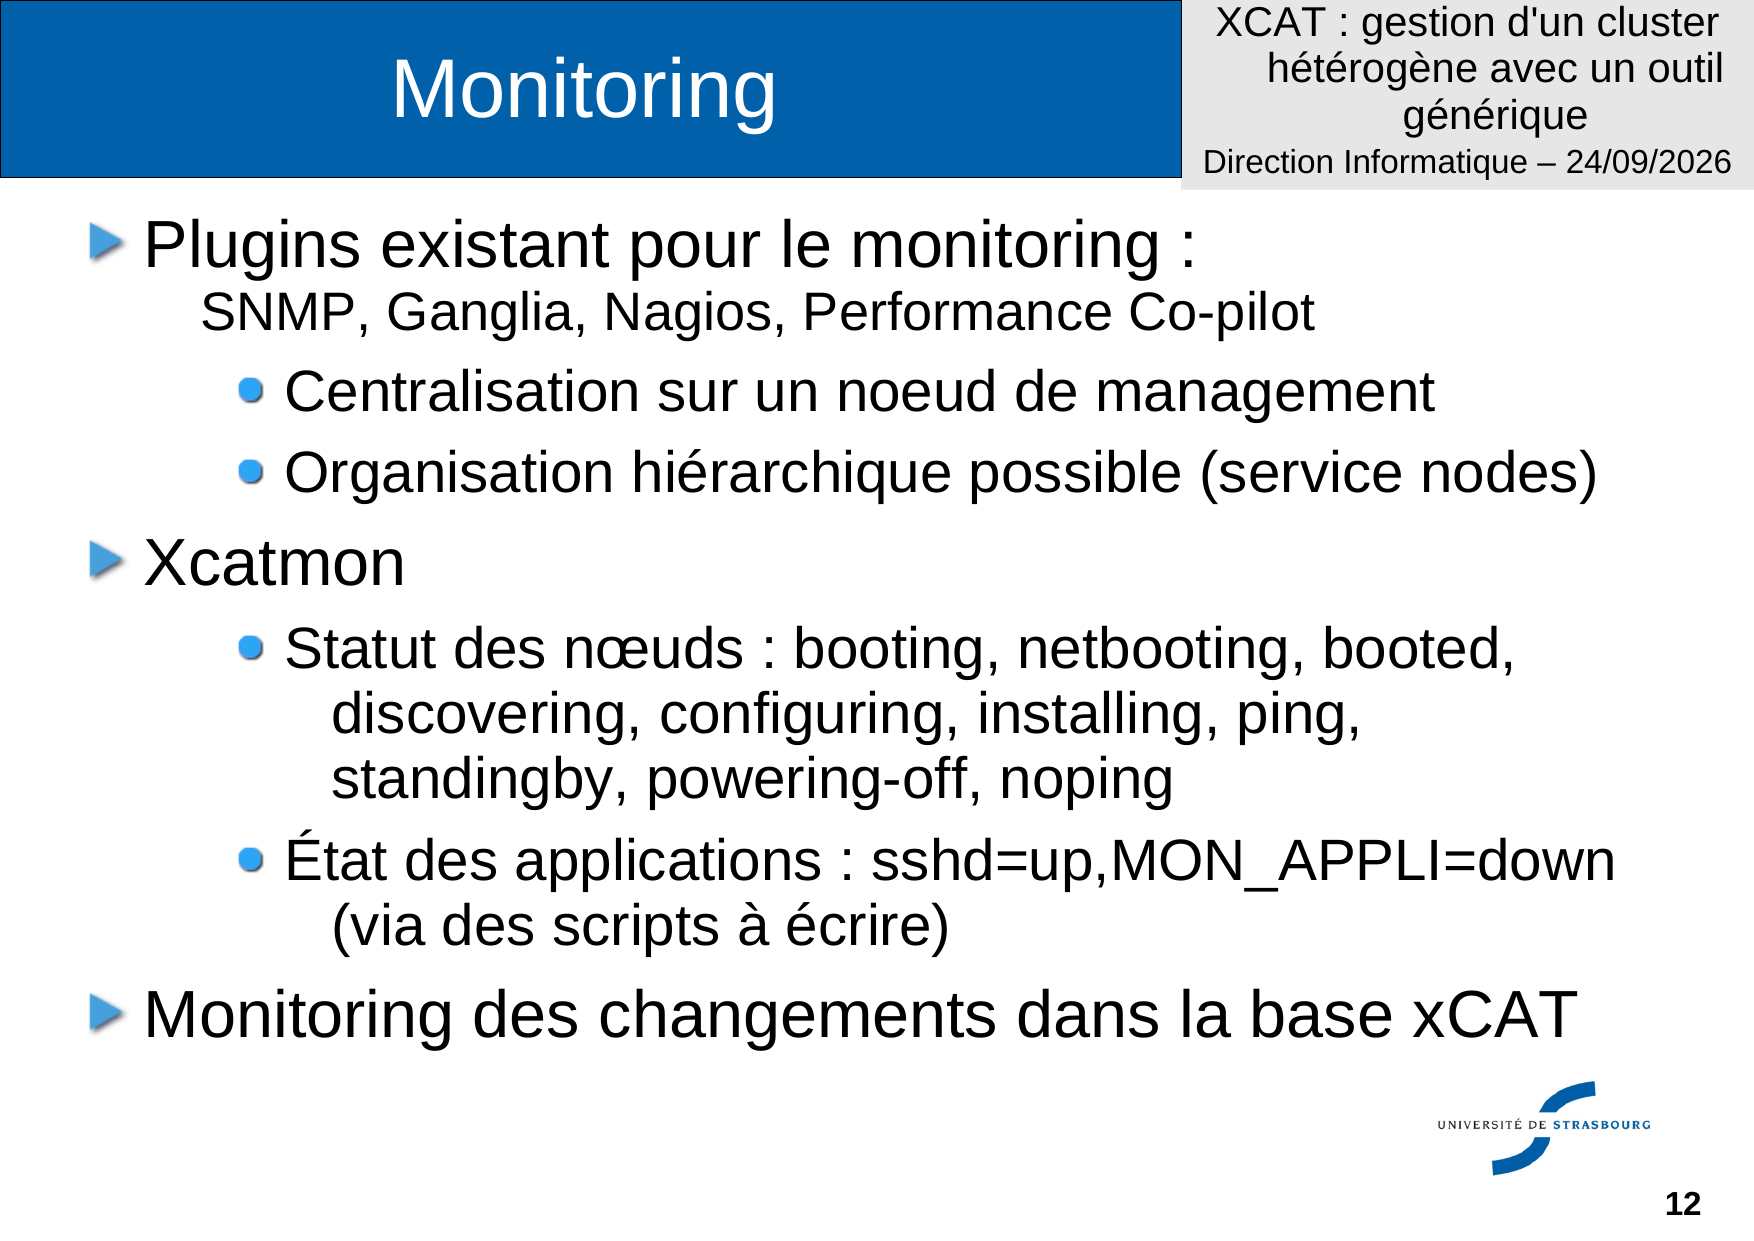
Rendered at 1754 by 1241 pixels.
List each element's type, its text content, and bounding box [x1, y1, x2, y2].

list Plugins existant pour le monitoring : SNMP, Ganglia, Nagios, Performance Co-pilot Centralisation sur un noeud de management Organisation hiérarchique possible (service nodes) Xcatmon Statut des nœuds : booting, netbooting, booted, discovering, configuring, installing, ping, standingby, powering-off, noping État des applications : sshd=up,MON_APPLI=down (via des scripts à écrire) Monitoring des changements dans la base xCAT [87, 206, 1666, 1052]
picture [1381, 1033, 1707, 1223]
title Monitoring [0, 0, 1169, 178]
